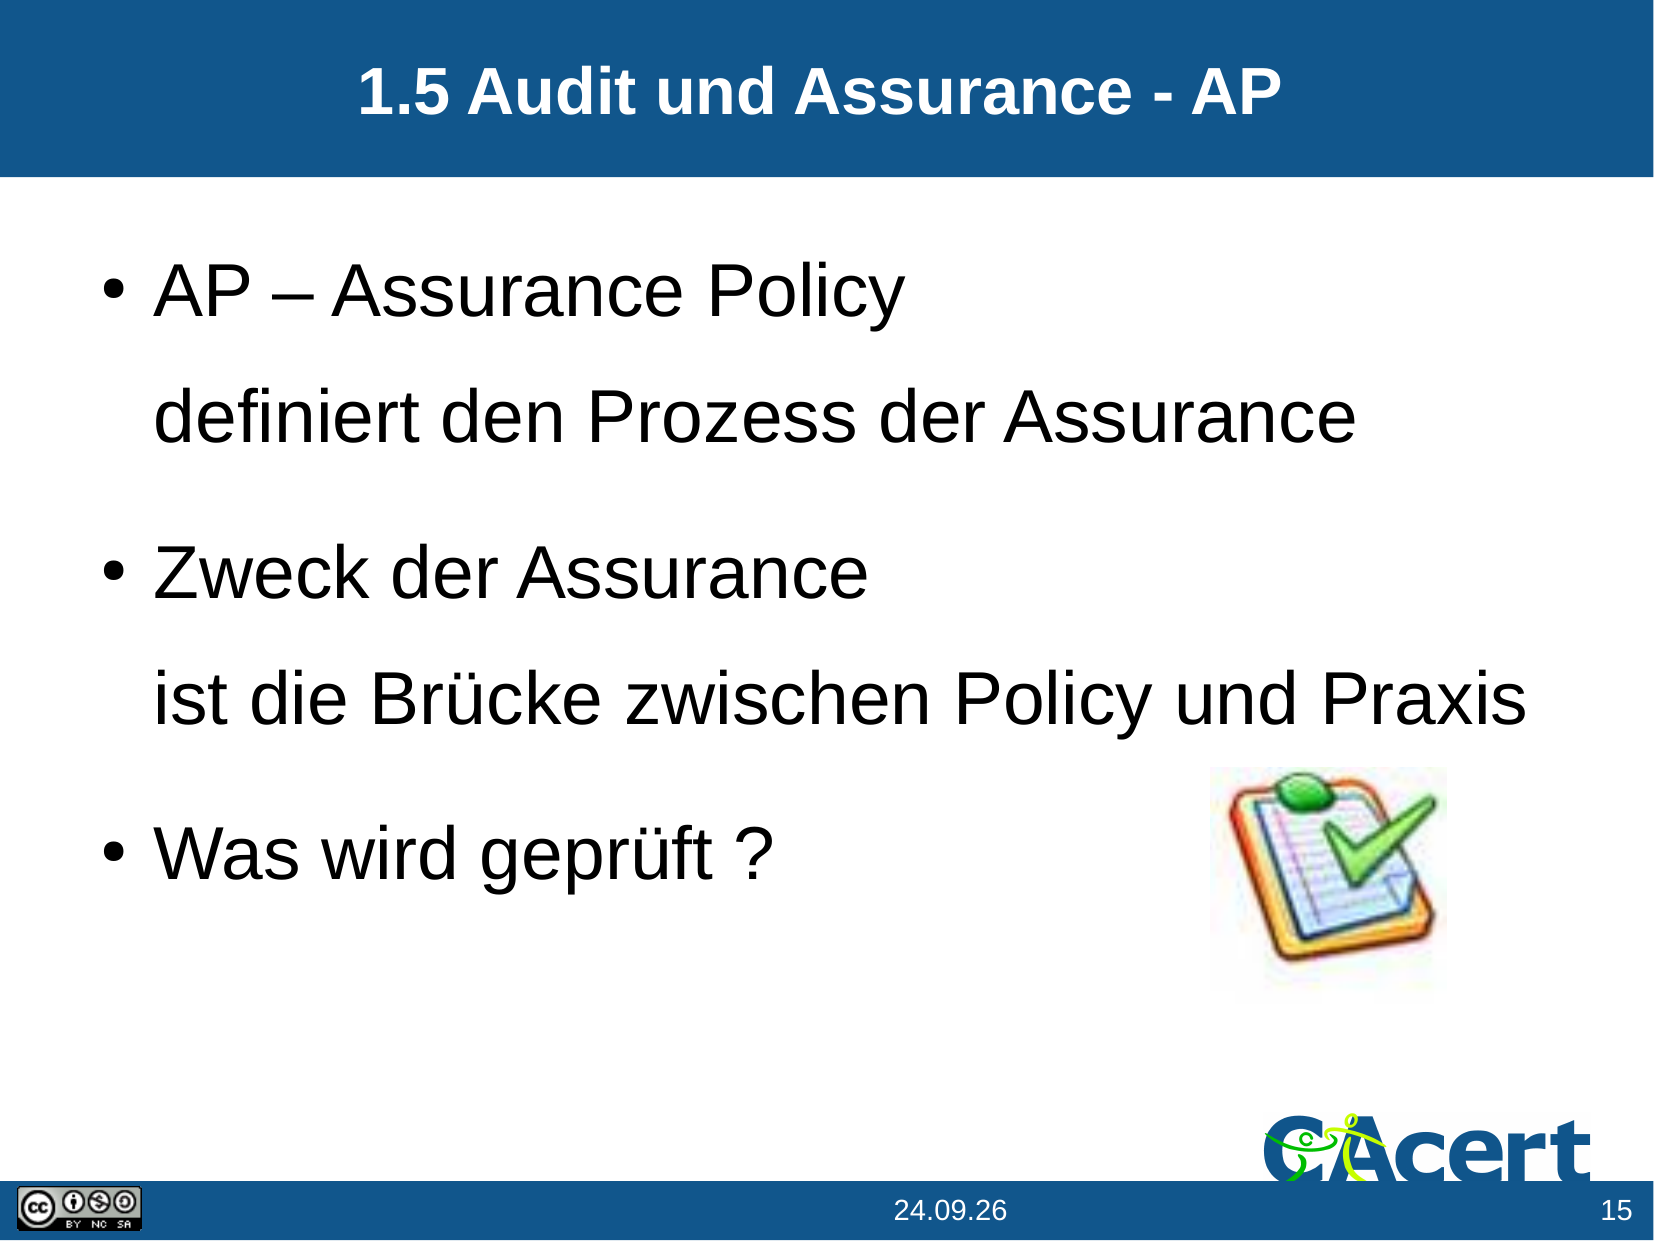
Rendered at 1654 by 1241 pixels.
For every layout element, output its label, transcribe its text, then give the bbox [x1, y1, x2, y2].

list AP – Assurance Policy definiert den Prozess der Assurance Zweck der Assurance ist die Brücke zwischen Policy und Praxis Was wird geprüft ? [82, 206, 1625, 1065]
picture [1263, 1112, 1591, 1181]
title 1.5 Audit und Assurance - AP [76, 17, 1565, 166]
picture [1210, 767, 1447, 1004]
picture [17, 1186, 142, 1231]
